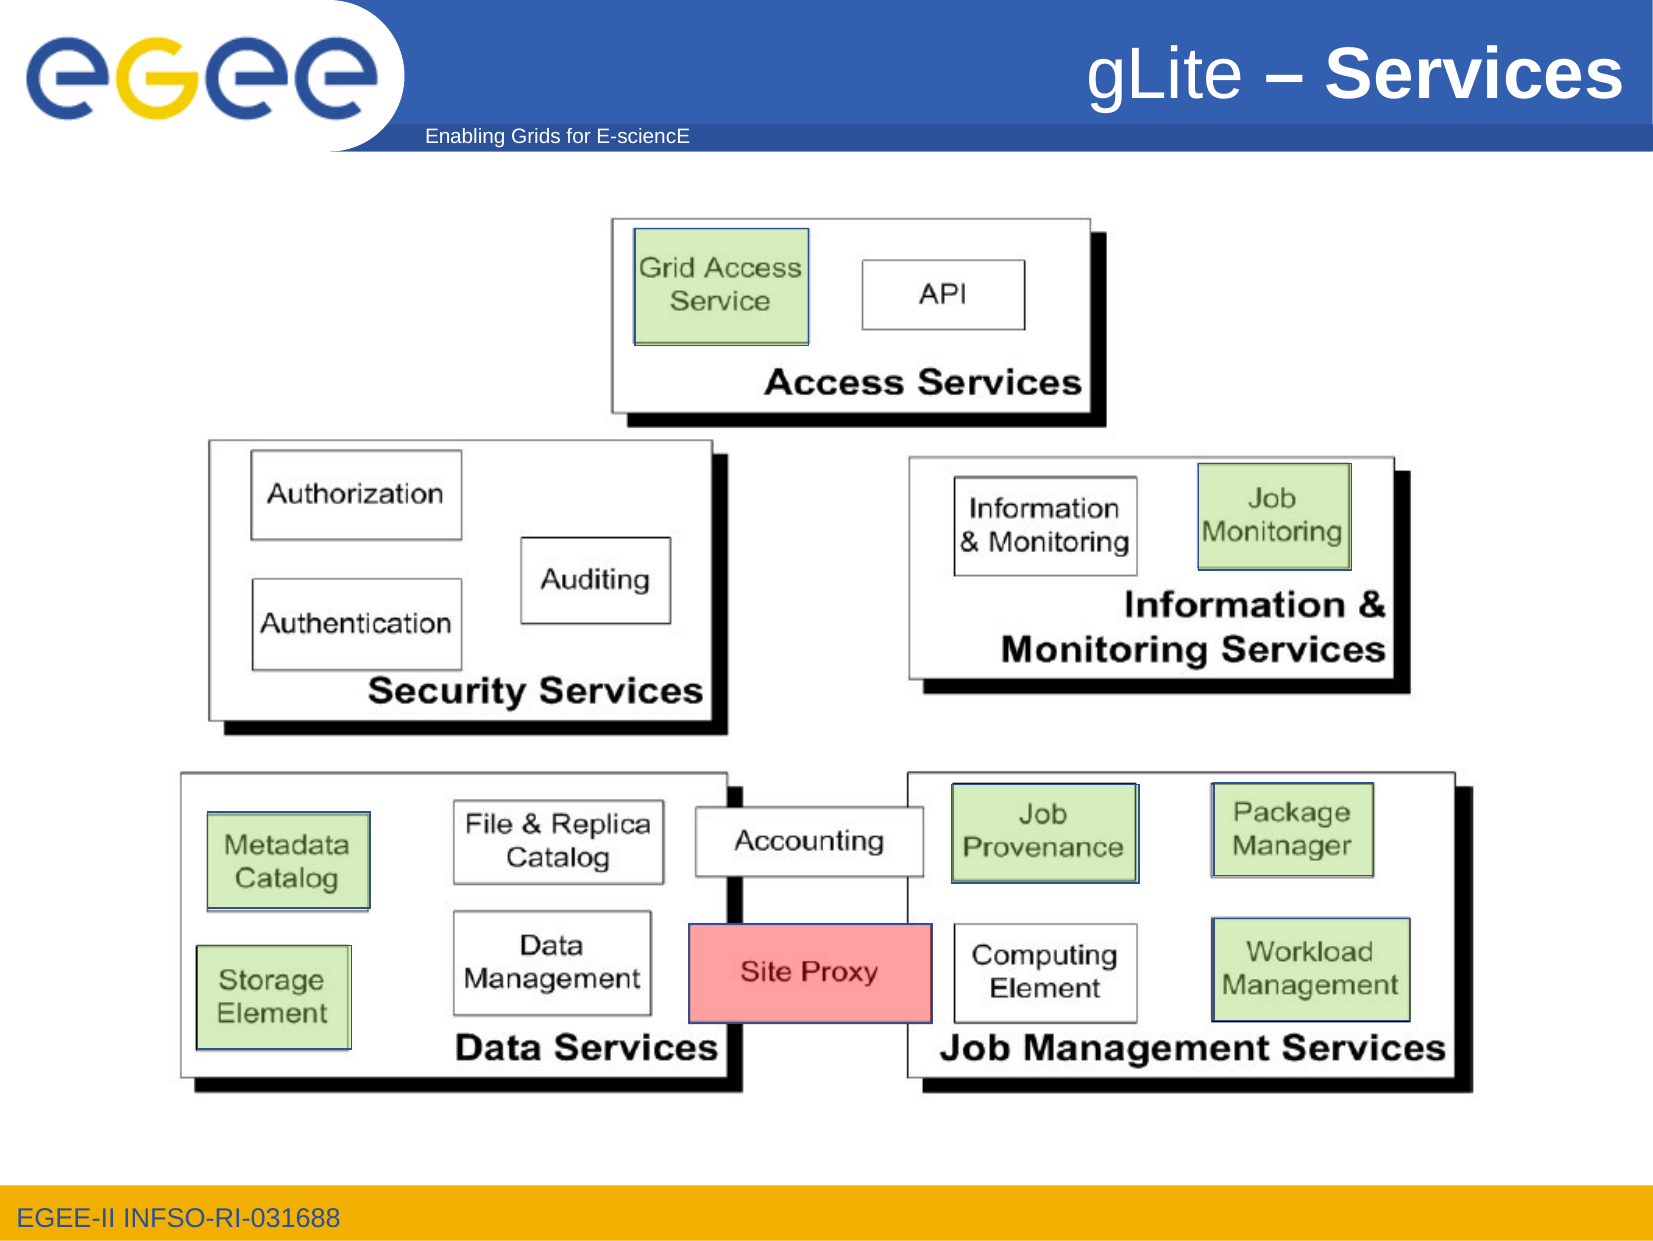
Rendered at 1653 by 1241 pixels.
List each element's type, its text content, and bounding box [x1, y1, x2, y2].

text_box [688, 924, 933, 1024]
text_box [207, 812, 370, 908]
picture [157, 187, 1500, 1126]
text_box [951, 784, 1139, 883]
picture [20, 33, 385, 123]
text_box [1198, 463, 1352, 571]
text_box [197, 945, 352, 1050]
title gLite – Services [407, 31, 1626, 118]
text_box [1213, 918, 1410, 1021]
text_box [635, 228, 809, 346]
text_box [1213, 782, 1374, 876]
